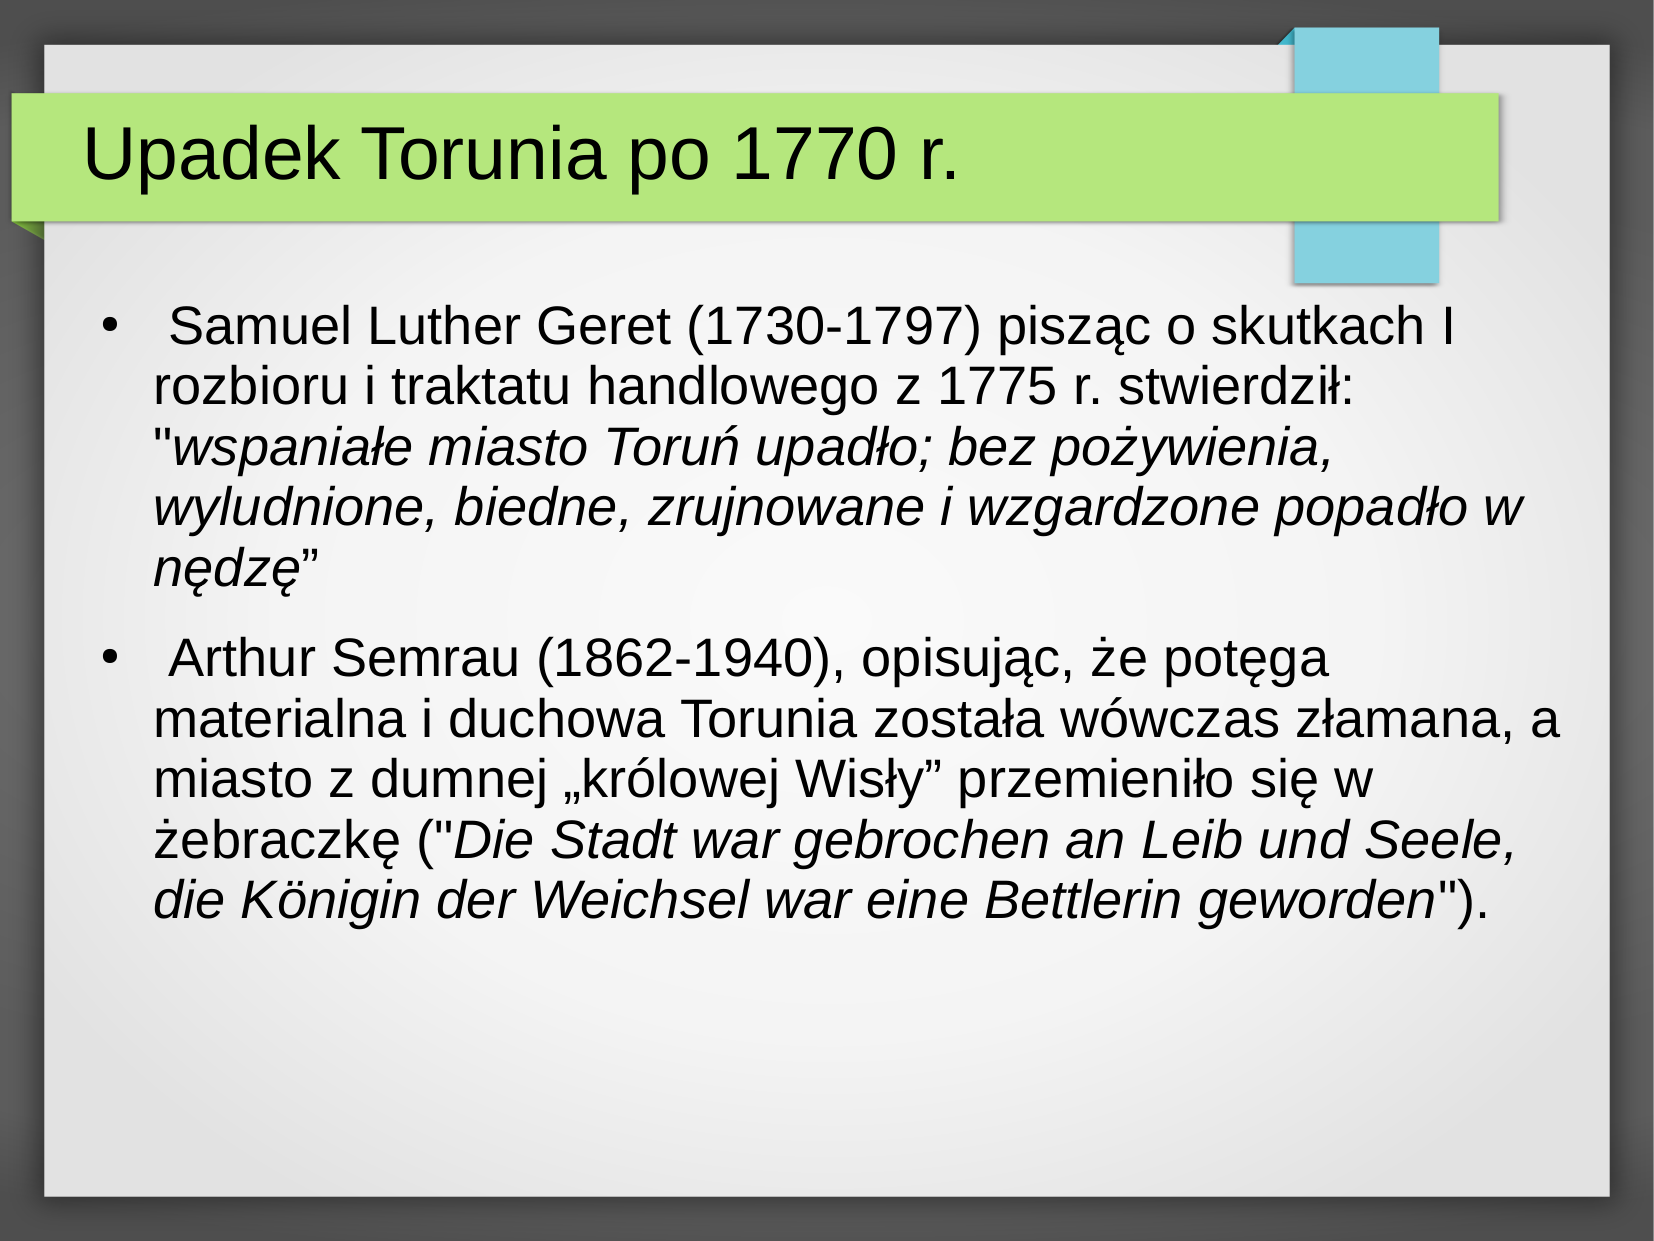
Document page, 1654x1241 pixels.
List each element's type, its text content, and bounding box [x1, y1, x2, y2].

picture [0, 0, 1654, 1241]
title Upadek Torunia po 1770 r. [82, 94, 1264, 213]
list Samuel Luther Geret (1730-1797) pisząc o skutkach I rozbioru i traktatu handlowego z 1775 r. stwierdził: "wspaniałe miasto Toruń upadło; bez pożywienia, wyludnione, biedne, zrujnowane i wzgardzone popadło w nędzę” Arthur Semrau (1862-1940), opisując, że potęga materialna i duchowa Torunia została wówczas złamana, a miasto z dumnej „królowej Wisły” przemieniło się w żebraczkę ("Die Stadt war gebrochen an Leib und Seele, die Königin der Weichsel war eine Bettlerin geworden"). [82, 295, 1571, 1015]
